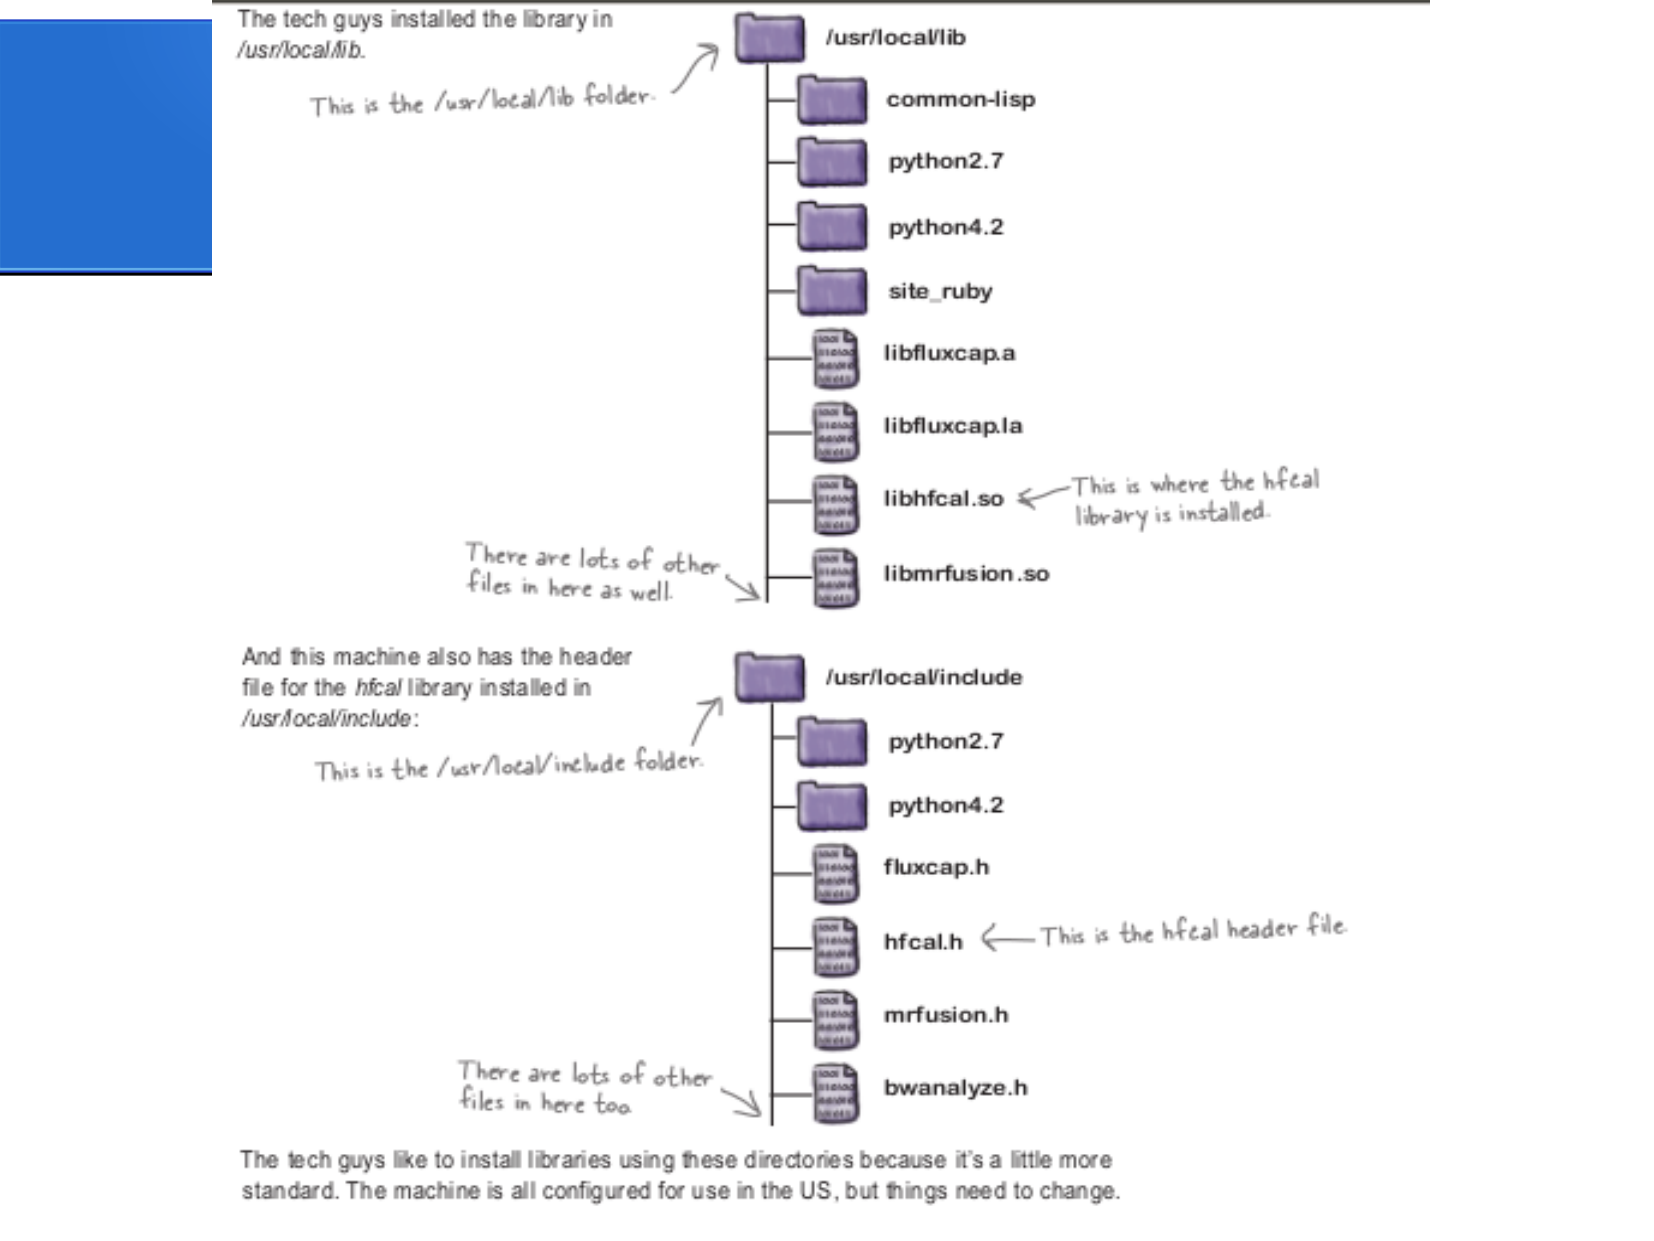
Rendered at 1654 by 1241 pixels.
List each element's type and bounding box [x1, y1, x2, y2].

picture [212, 0, 1430, 1217]
